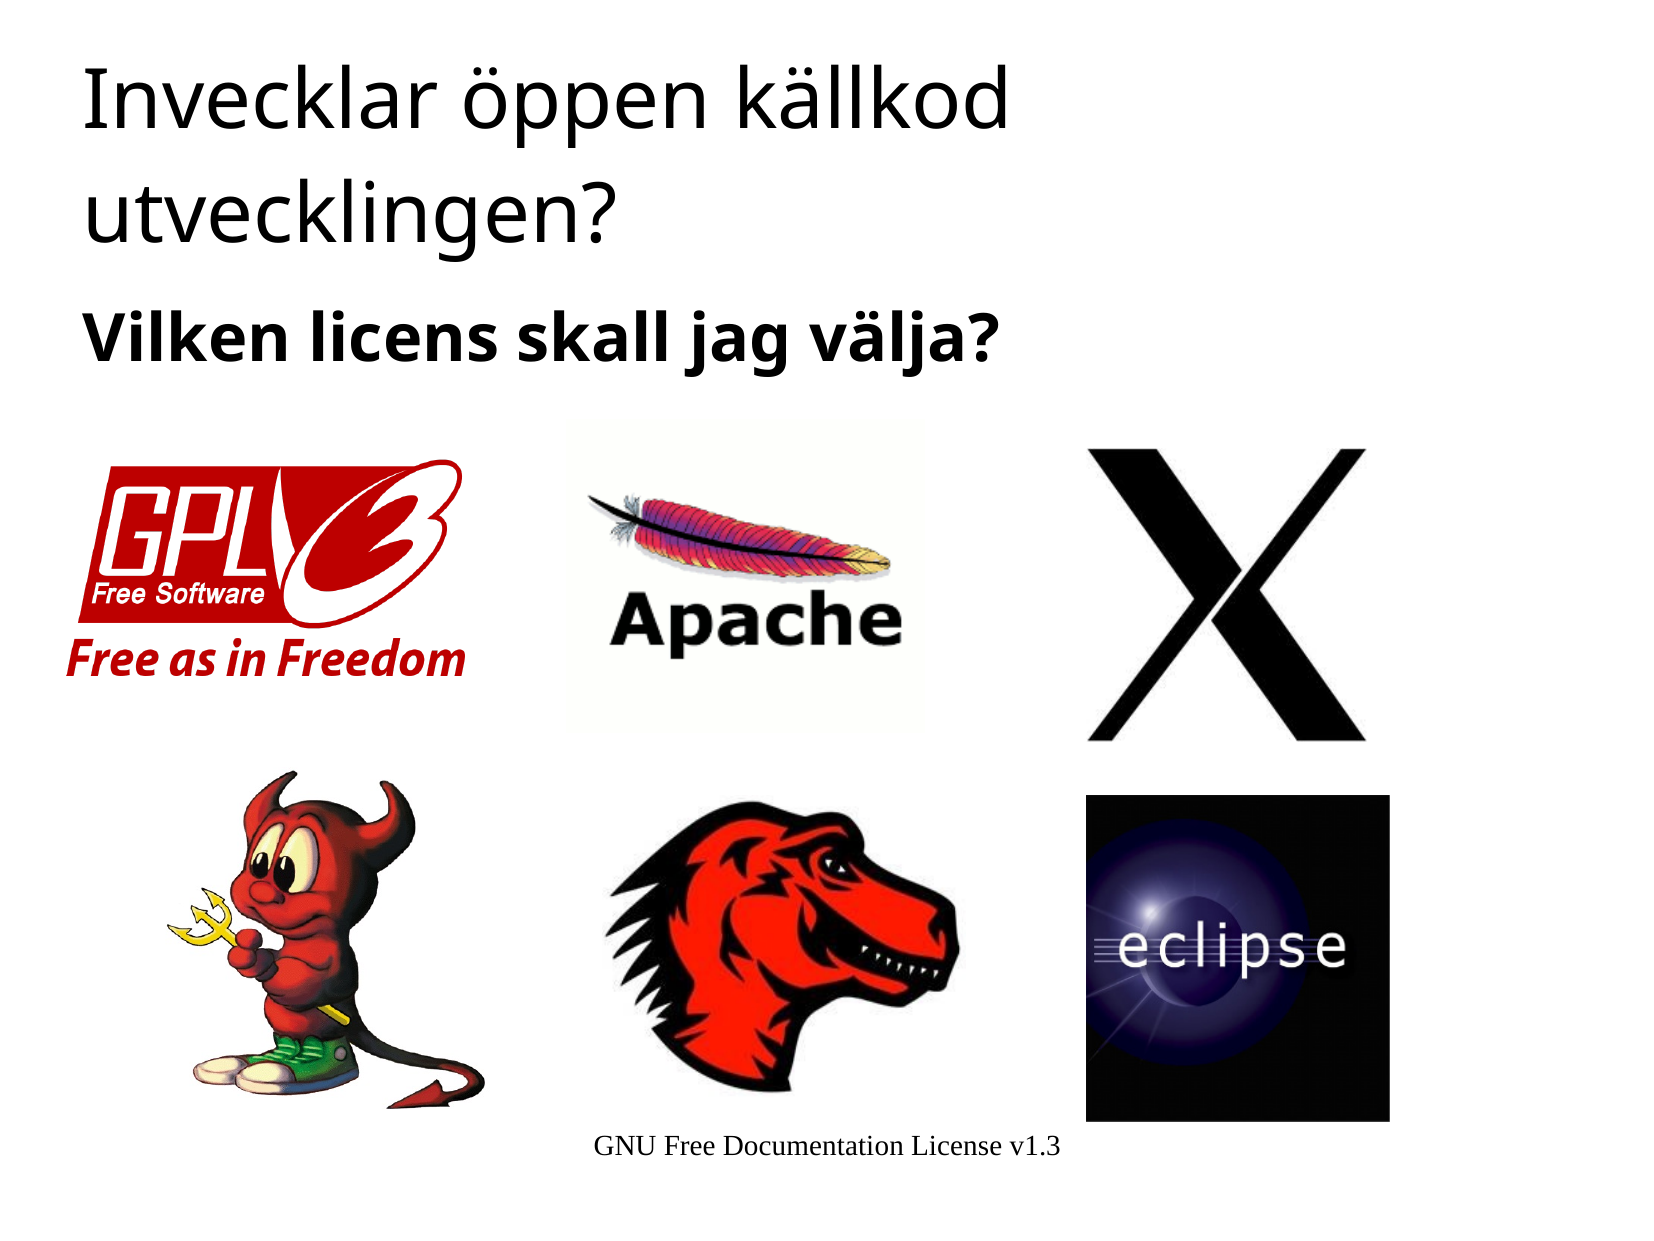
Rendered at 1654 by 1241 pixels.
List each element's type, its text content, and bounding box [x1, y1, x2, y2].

picture [1086, 448, 1368, 742]
picture [153, 767, 491, 1117]
list Vilken licens skall jag välja? [82, 290, 1538, 1010]
title Invecklar öppen källkod utvecklingen? [82, 49, 1571, 257]
picture [566, 419, 925, 733]
picture [602, 795, 966, 1099]
picture [66, 458, 466, 676]
picture [1086, 795, 1390, 1123]
